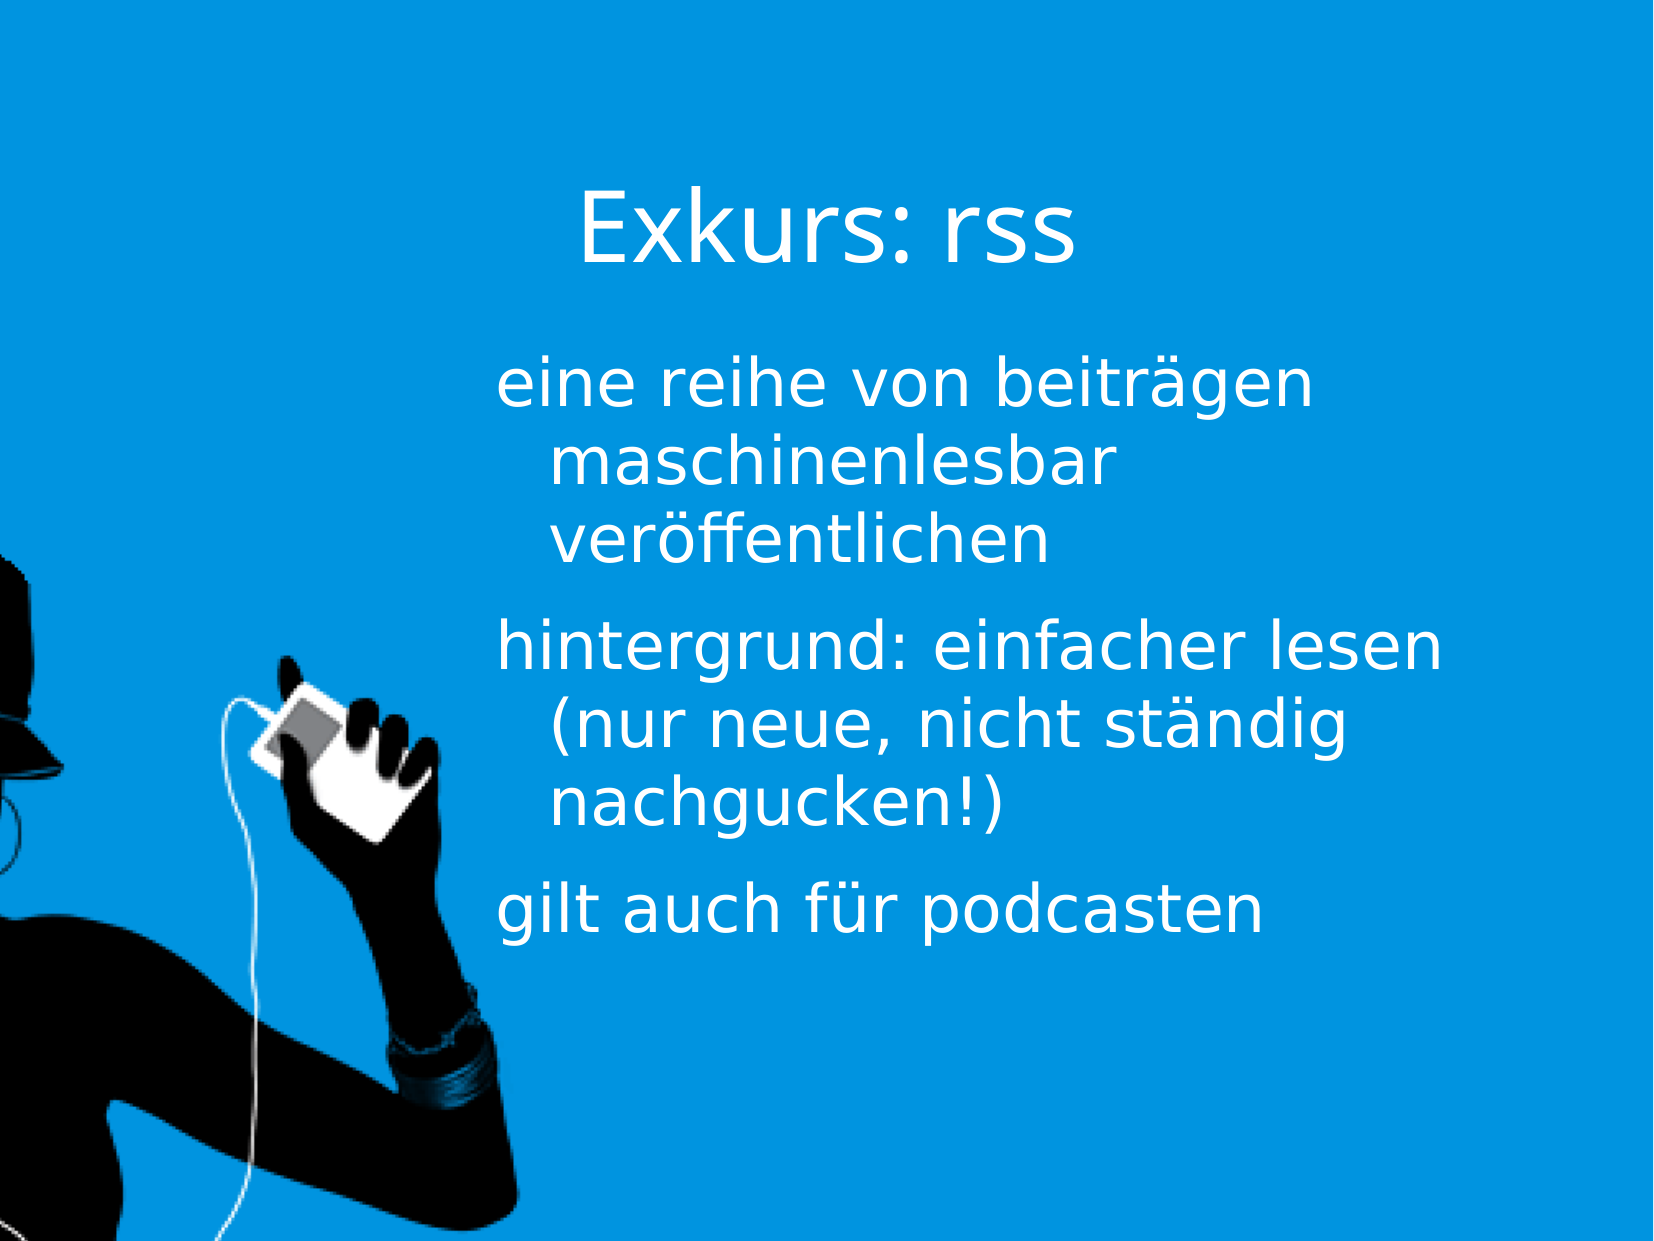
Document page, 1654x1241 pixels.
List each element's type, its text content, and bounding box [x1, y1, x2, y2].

title Exkurs: rss [121, 102, 1533, 344]
picture [0, 558, 33, 720]
picture [31, 771, 59, 778]
picture [0, 657, 516, 1241]
list eine reihe von beiträgen maschinenlesbar veröffentlichen hintergrund: einfacher lesen (nur neue, nicht ständig nachgucken!) gilt auch für podcasten [477, 344, 1533, 1127]
picture [0, 719, 60, 773]
